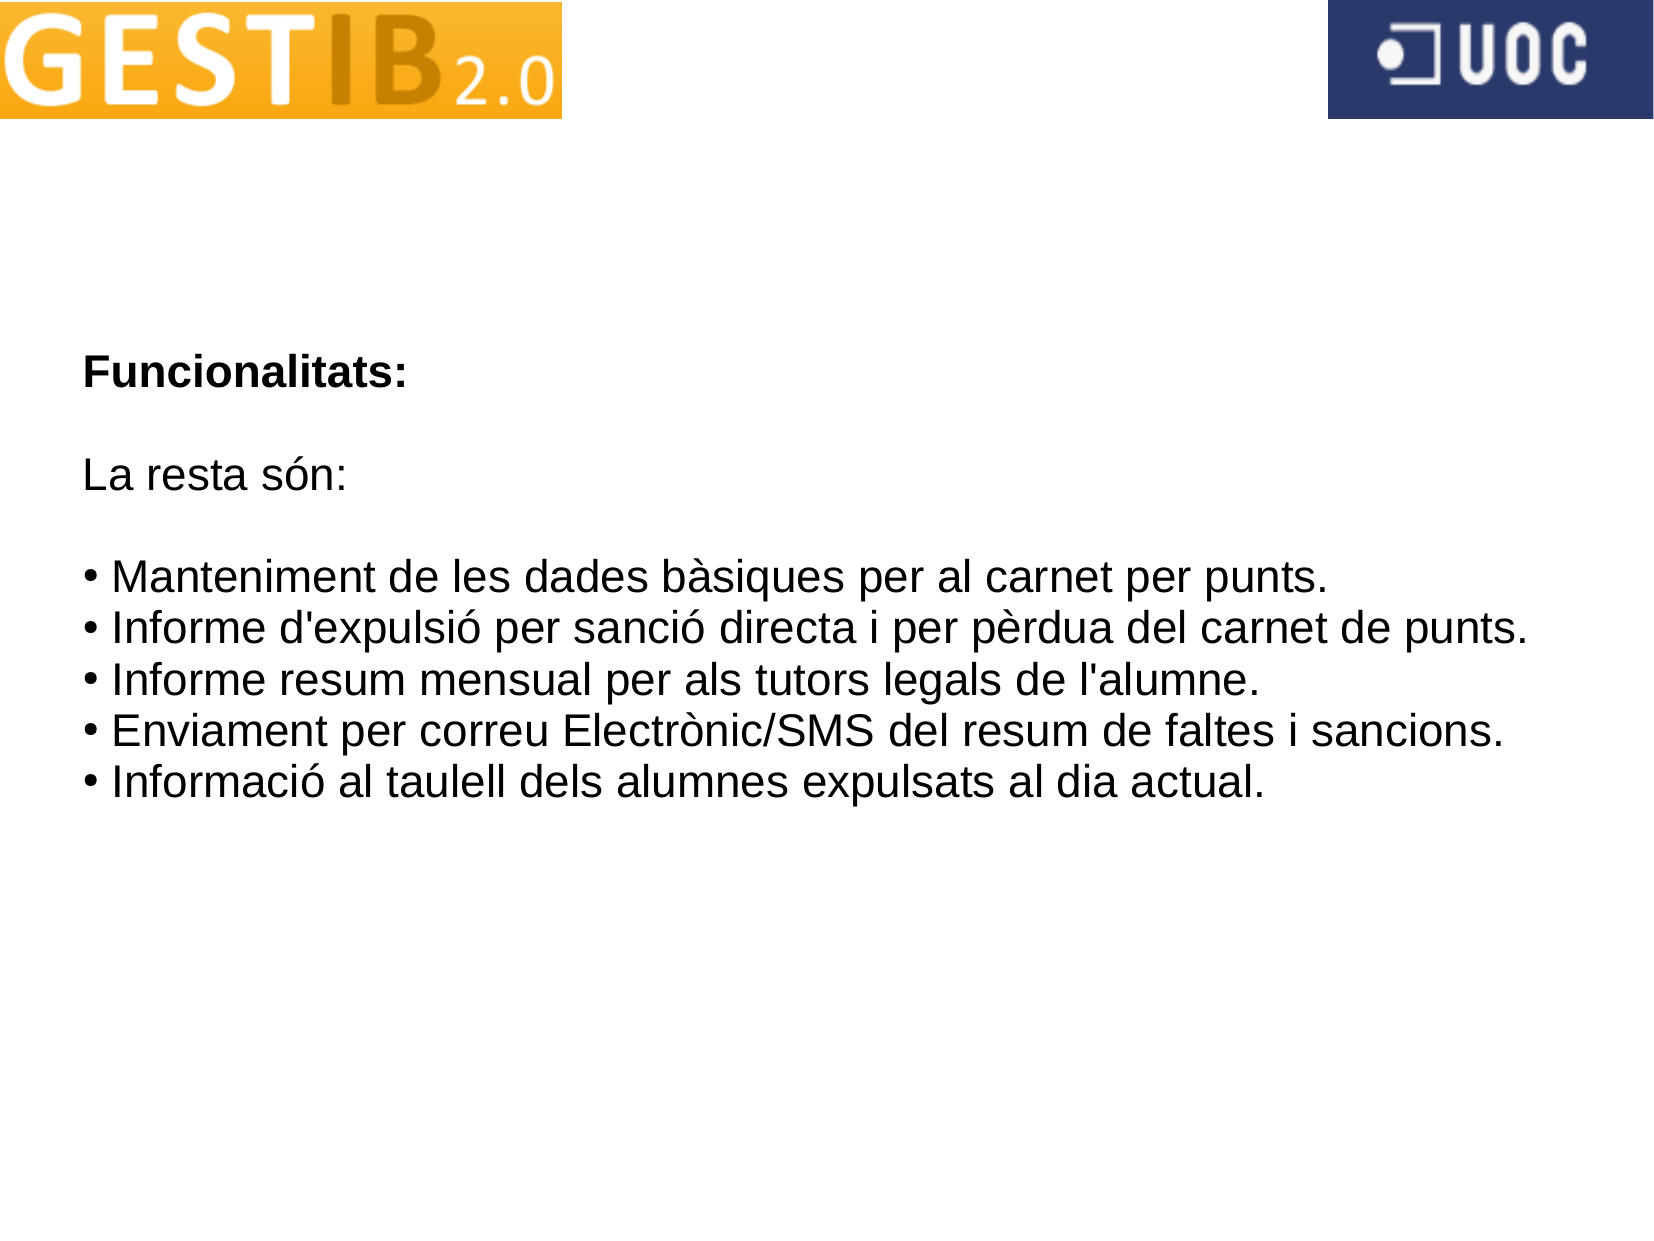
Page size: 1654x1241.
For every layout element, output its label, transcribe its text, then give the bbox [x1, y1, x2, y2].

subtitle Funcionalitats: La resta són: Manteniment de les dades bàsiques per al carnet per punts. Informe d'expulsió per sanció directa i per pèrdua del carnet de punts. Informe resum mensual per als tutors legals de l'alumne. Enviament per correu Electrònic/SMS del resum de faltes i sancions. Informació al taulell dels alumnes expulsats al dia actual. [82, 147, 1571, 1109]
picture [1328, 0, 1654, 119]
picture [0, 2, 562, 119]
